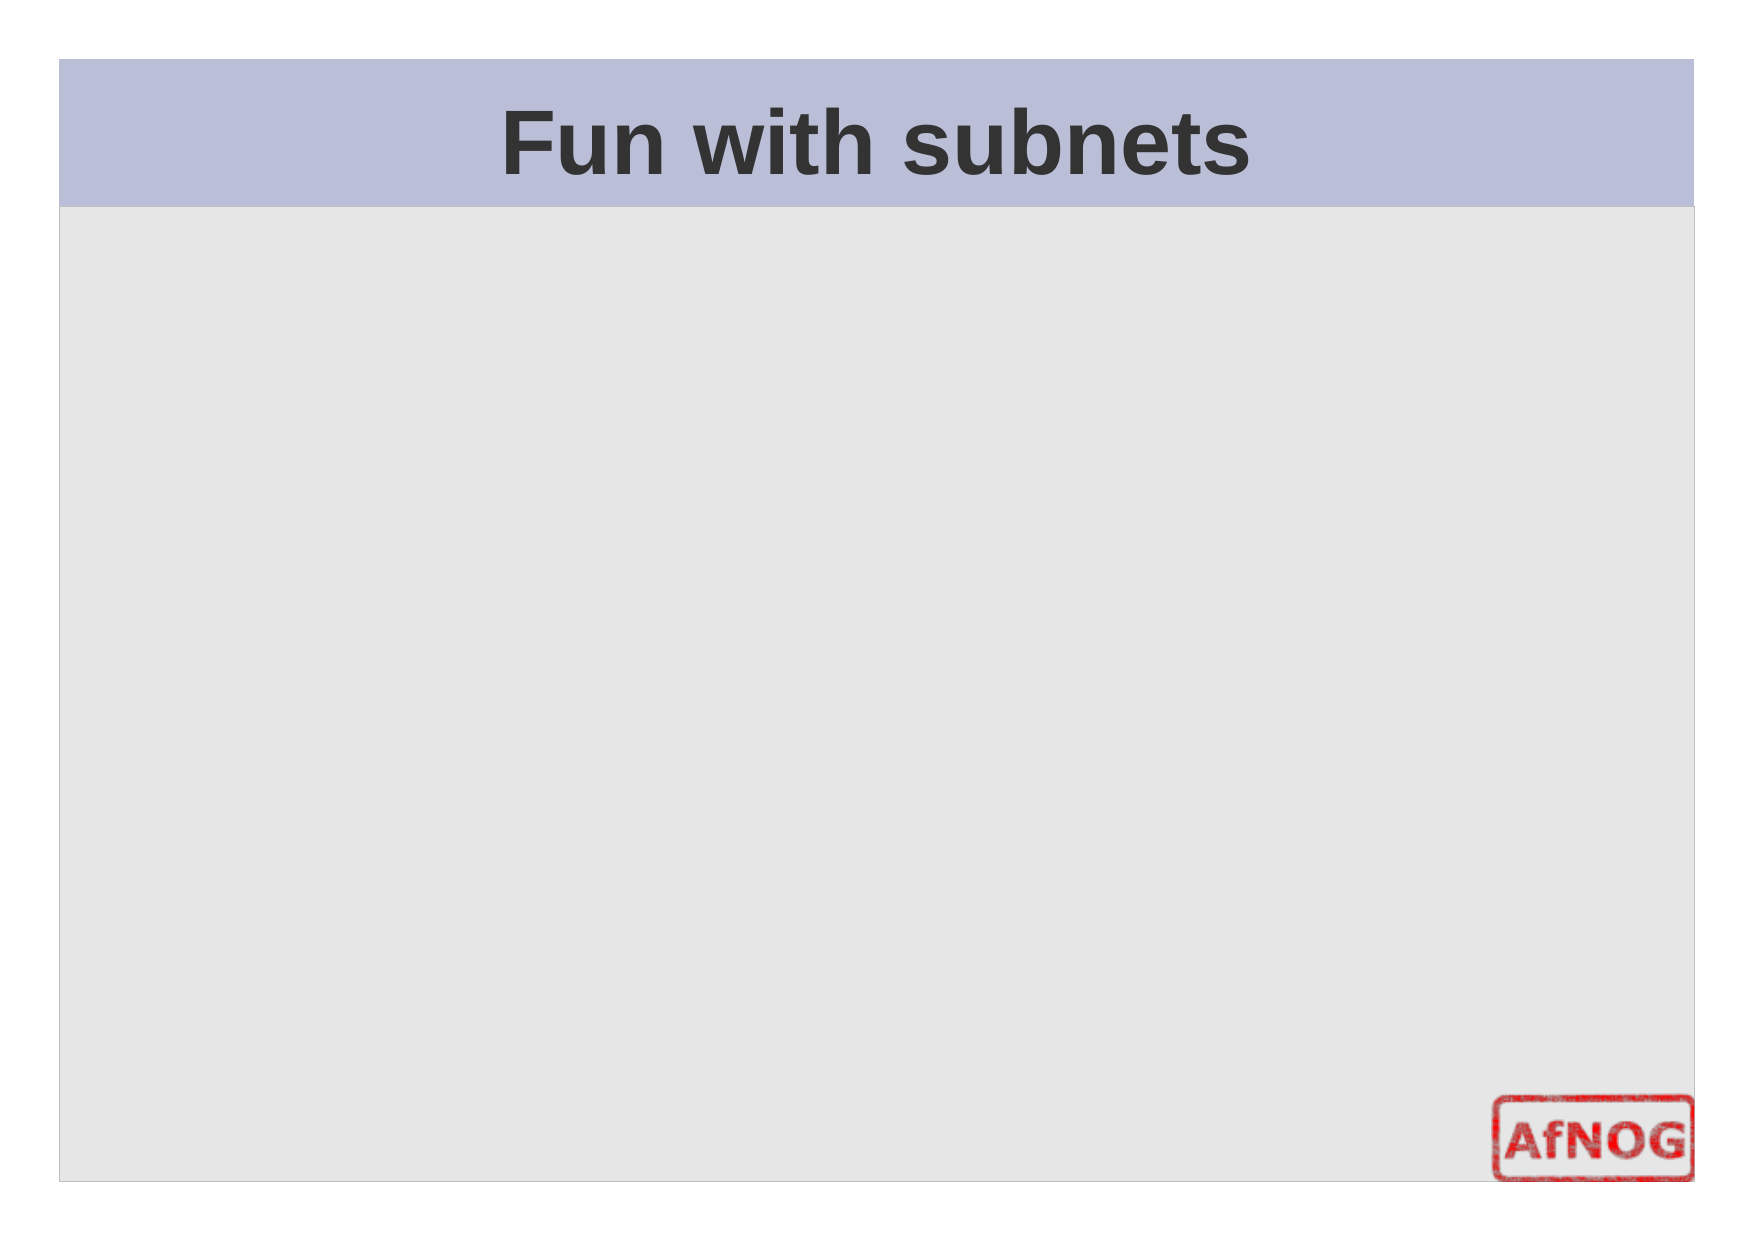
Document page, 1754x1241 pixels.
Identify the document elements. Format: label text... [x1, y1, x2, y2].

picture [1490, 1092, 1695, 1182]
title Fun with subnets [59, 48, 1695, 237]
